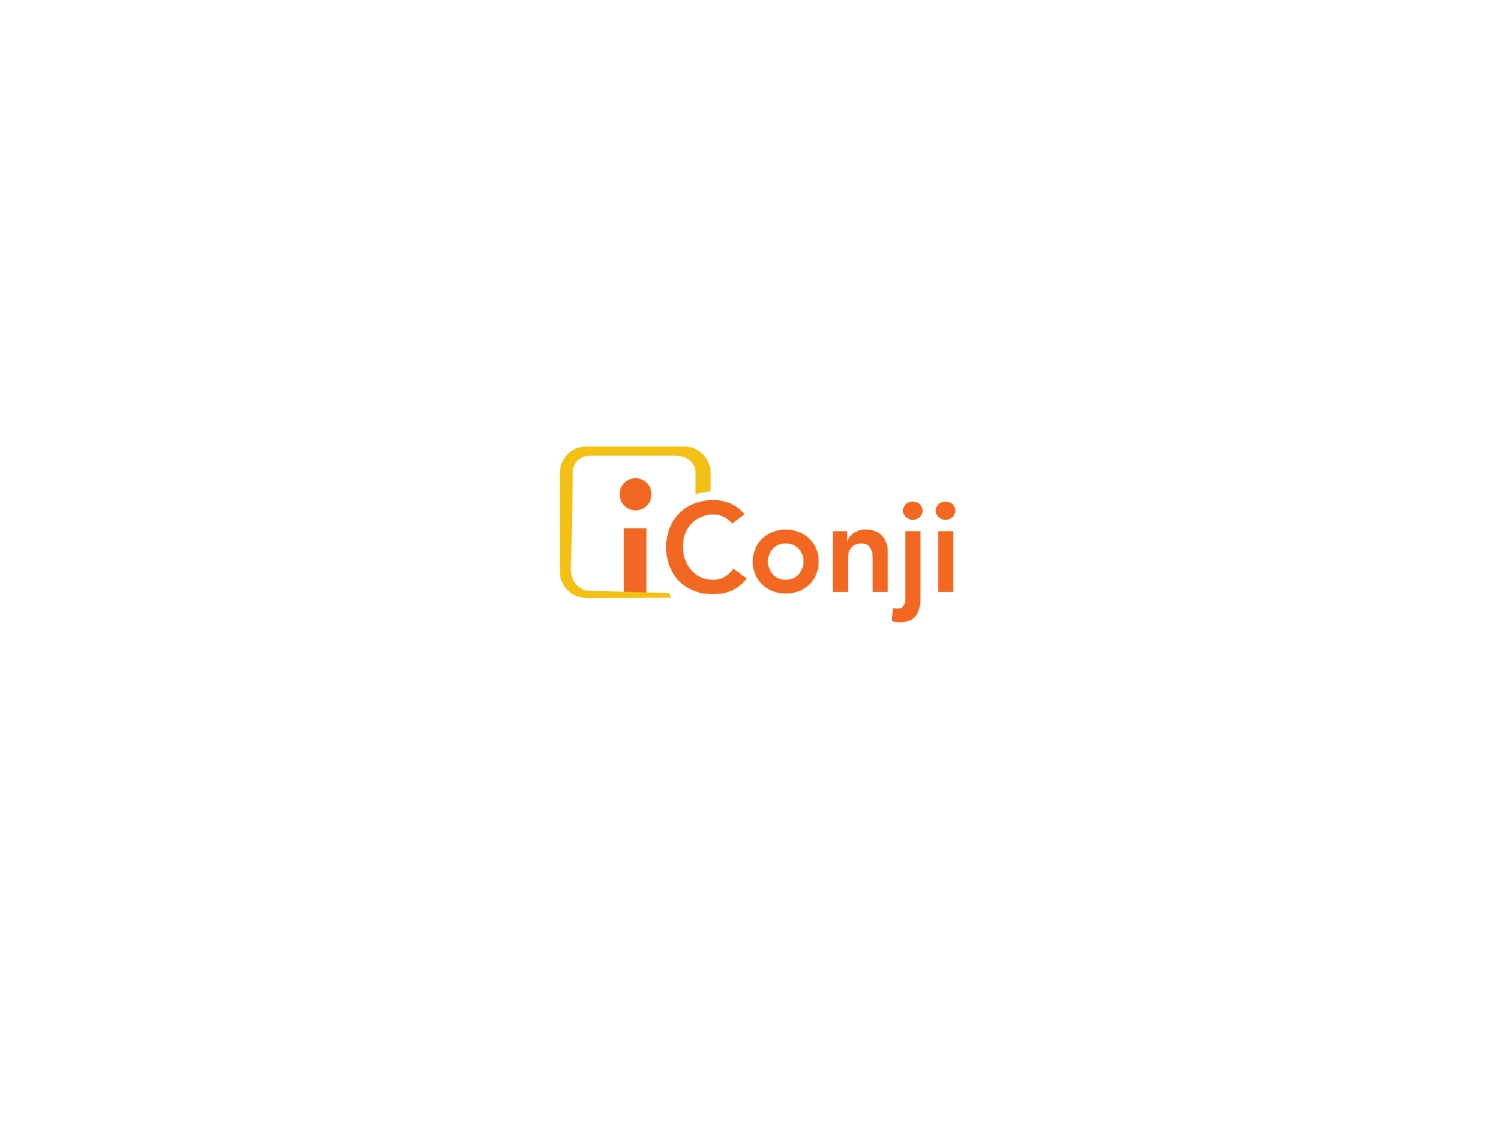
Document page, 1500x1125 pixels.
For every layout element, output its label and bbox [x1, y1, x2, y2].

picture [525, 420, 975, 648]
